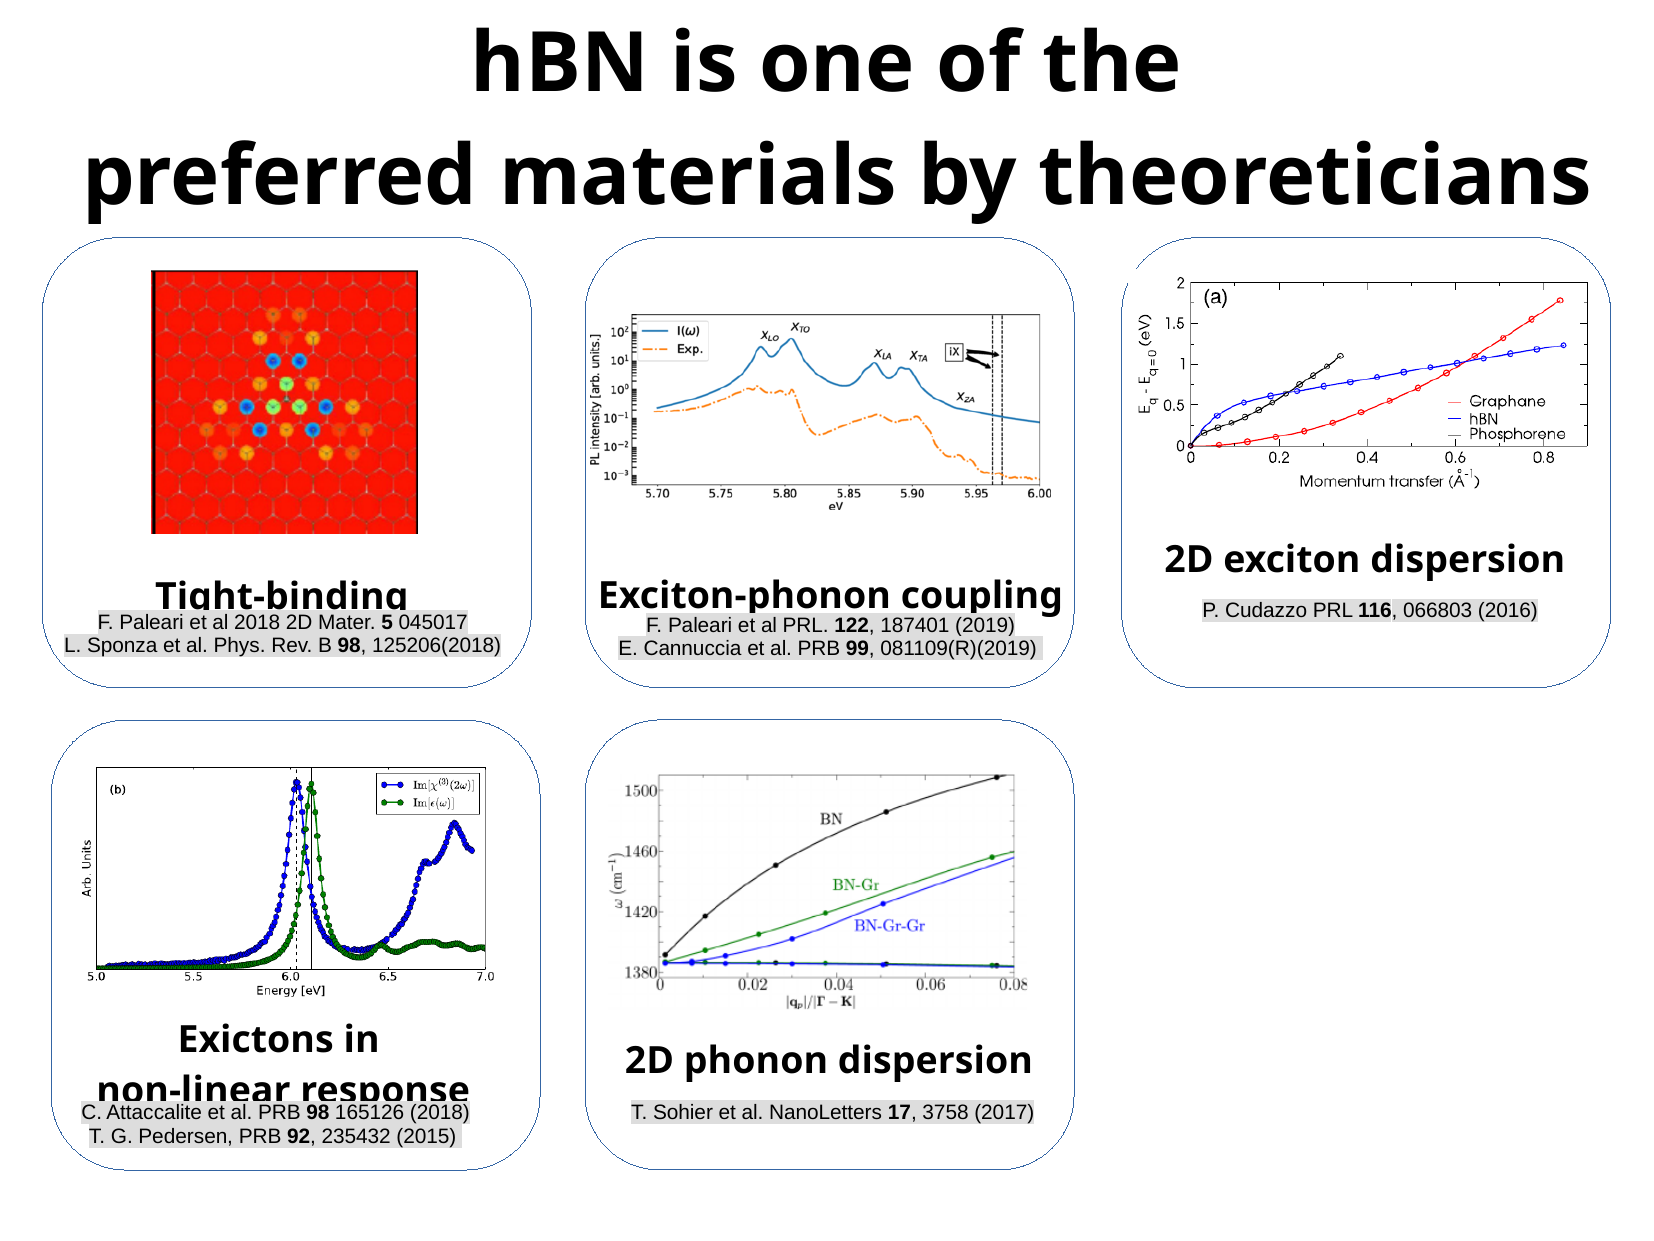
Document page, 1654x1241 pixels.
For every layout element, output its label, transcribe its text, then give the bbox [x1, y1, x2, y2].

picture [590, 314, 1051, 511]
text_box [42, 237, 532, 656]
text_box [1066, 621, 1074, 647]
text_box [82, 1156, 509, 1171]
text_box 2D exciton dispersion [1140, 525, 1591, 578]
text_box [585, 237, 1075, 561]
text_box C. Attaccalite et al. PRB 98 165126 (2018) T. G. Pedersen, PRB 92, 235432 (2015) [41, 1093, 511, 1156]
text_box 2D phonon dispersion [604, 1025, 1055, 1079]
text_box F. Paleari et al PRL. 122, 187401 (2019) E. Cannuccia et al. PRB 99, 081109(R)(2019) [596, 605, 1066, 668]
text_box P. Cudazzo PRL 116, 066803 (2016) [1153, 591, 1587, 653]
text_box F. Paleari et al 2018 2D Mater. 5 045017 L. Sponza et al. Phys. Rev. B 98, 125206(2018) [48, 603, 518, 665]
picture [69, 749, 506, 1006]
text_box Exictons in non-linear response [51, 1005, 517, 1095]
text_box [585, 621, 596, 652]
text_box [609, 668, 1050, 688]
text_box Exciton-phonon coupling [581, 561, 1080, 621]
picture [1128, 269, 1596, 491]
title hBN is one of the preferred materials by theoreticians [0, 0, 1654, 231]
text_box [51, 720, 541, 1155]
text_box [63, 665, 511, 688]
text_box T. Sohier et al. NanoLetters 17, 3758 (2017) [616, 1093, 1050, 1140]
text_box [1121, 237, 1611, 688]
text_box Tight-binding [87, 562, 477, 603]
picture [151, 269, 418, 534]
picture [604, 760, 1056, 1026]
text_box [585, 719, 1075, 1170]
